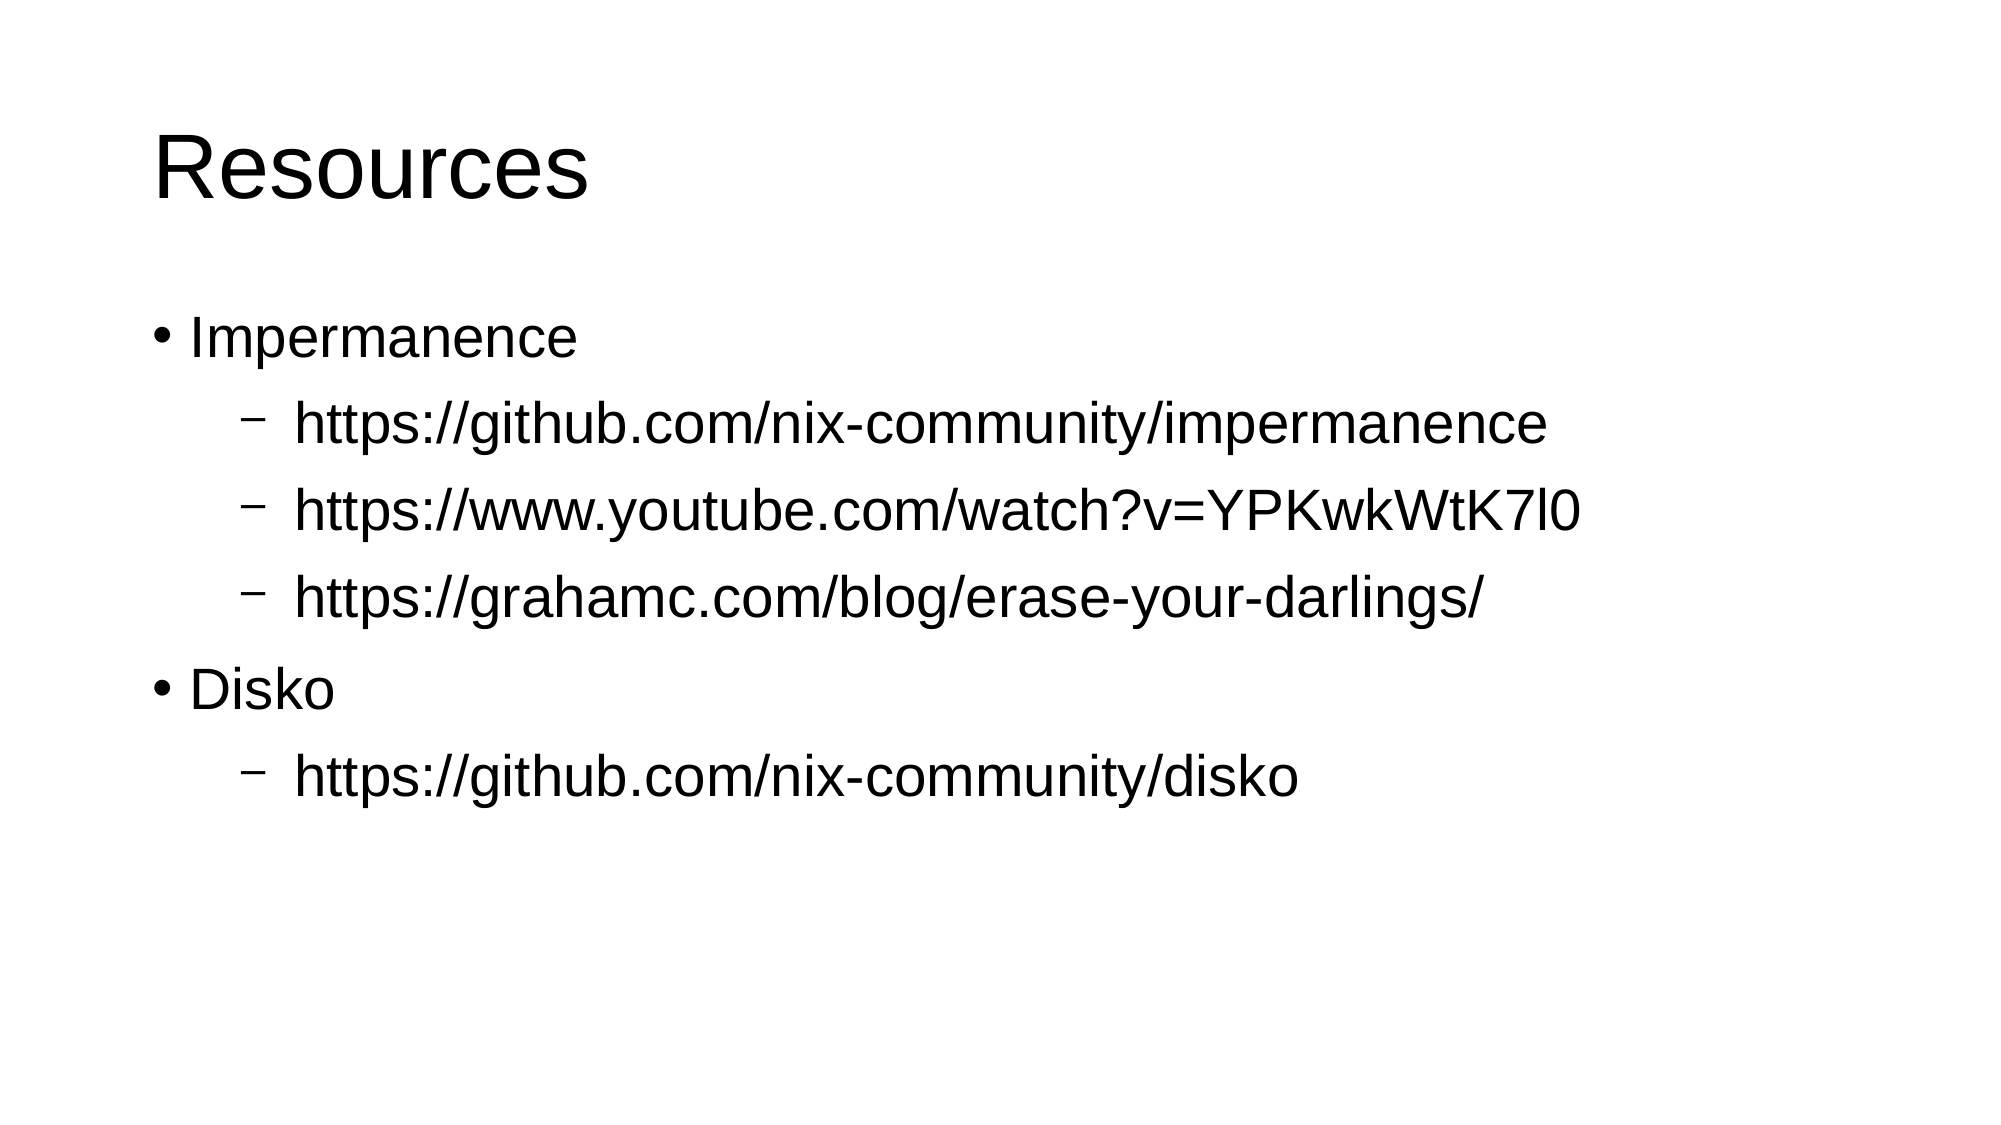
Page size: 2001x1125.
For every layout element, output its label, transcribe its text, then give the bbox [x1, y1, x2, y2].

title Resources [137, 59, 1863, 278]
list Impermanence https://github.com/nix-community/impermanence https://www.youtube.com/watch?v=YPKwkWtK7l0 https://grahamc.com/blog/erase-your-darlings/ Disko https://github.com/nix-community/disko [137, 299, 1863, 1014]
